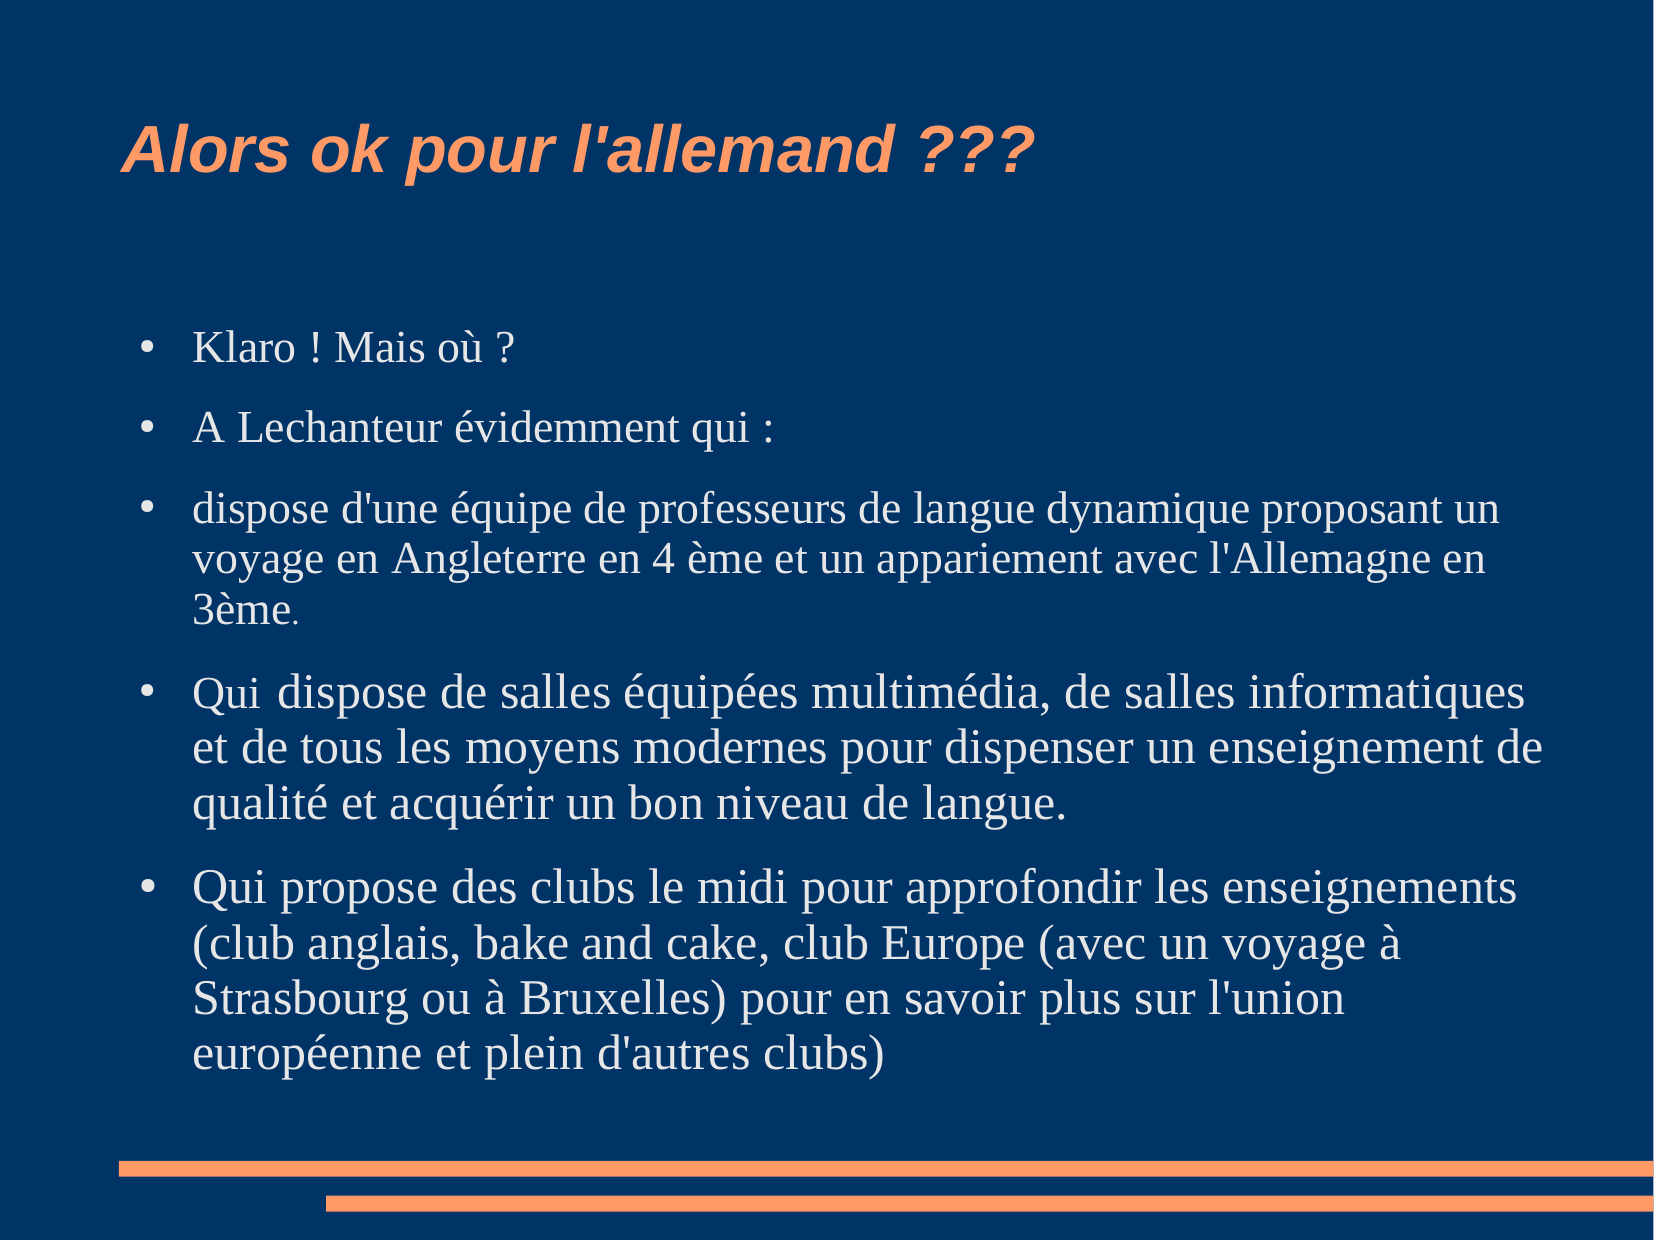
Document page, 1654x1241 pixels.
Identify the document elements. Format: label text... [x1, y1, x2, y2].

list Klaro ! Mais où ? A Lechanteur évidemment qui : dispose d'une équipe de professeurs de langue dynamique proposant un voyage en Angleterre en 4 ème et un appariement avec l'Allemagne en 3ème. Qui dispose de salles équipées multimédia, de salles informatiques et de tous les moyens modernes pour dispenser un enseignement de qualité et acquérir un bon niveau de langue. Qui propose des clubs le midi pour approfondir les enseignements (club anglais, bake and cake, club Europe (avec un voyage à Strasbourg ou à Bruxelles) pour en savoir plus sur l'union européenne et plein d'autres clubs) [121, 322, 1561, 1175]
title Alors ok pour l'allemand ??? [121, 46, 1534, 254]
